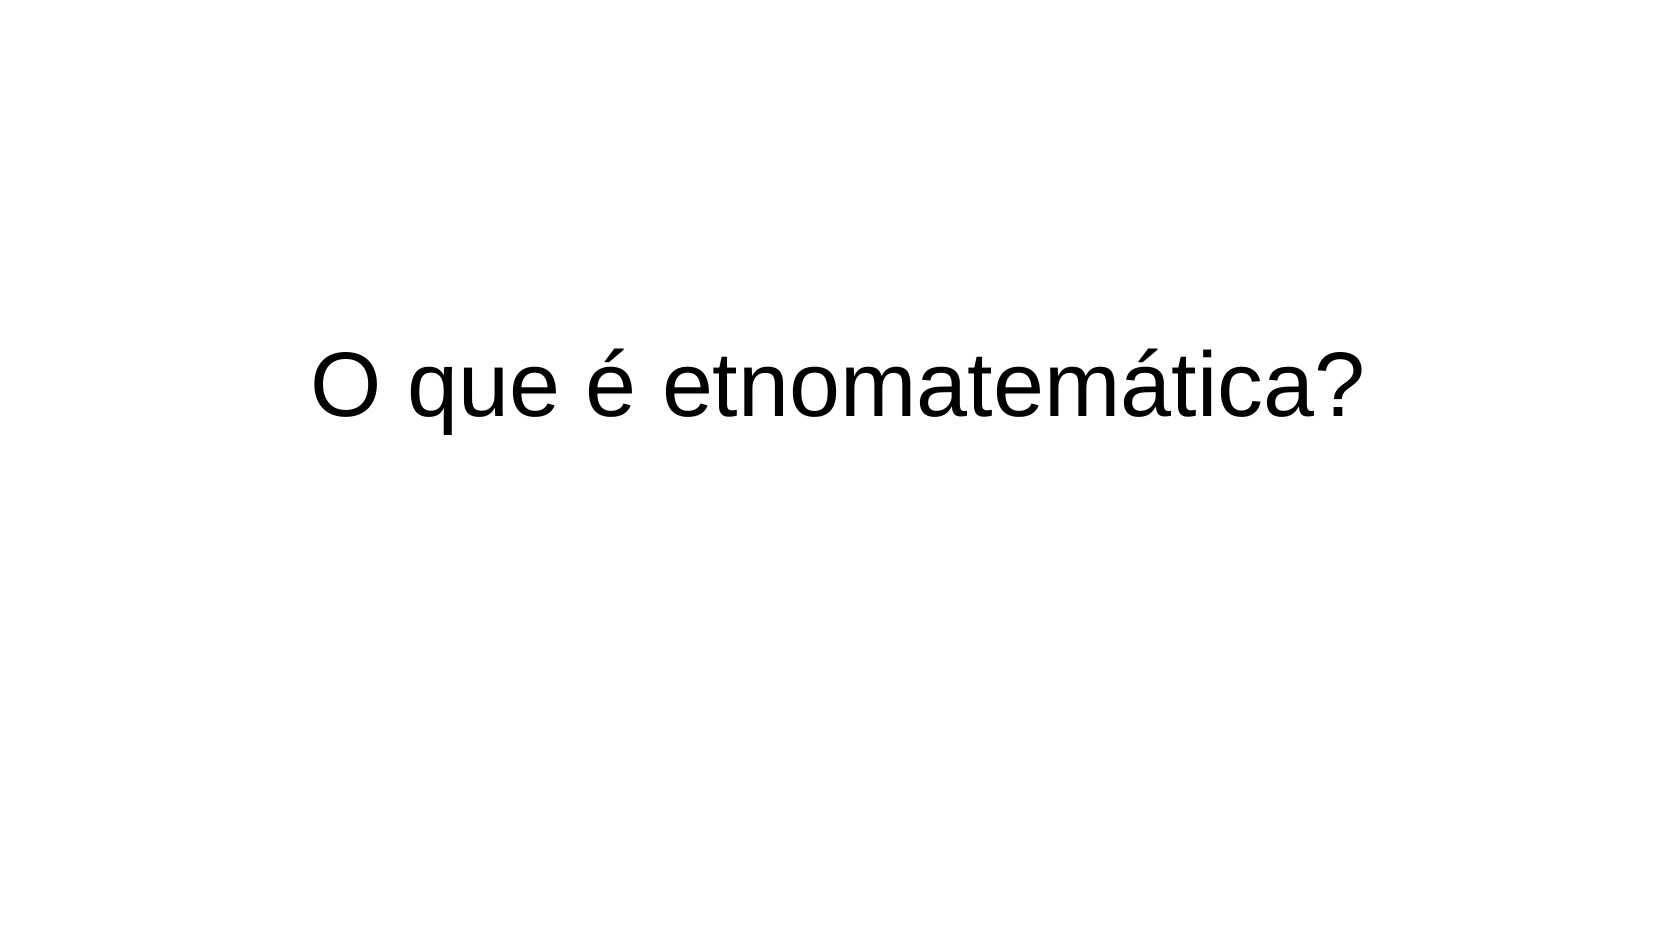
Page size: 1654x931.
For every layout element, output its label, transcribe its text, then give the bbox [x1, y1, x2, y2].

title O que é etnomatemática? [94, 307, 1583, 463]
